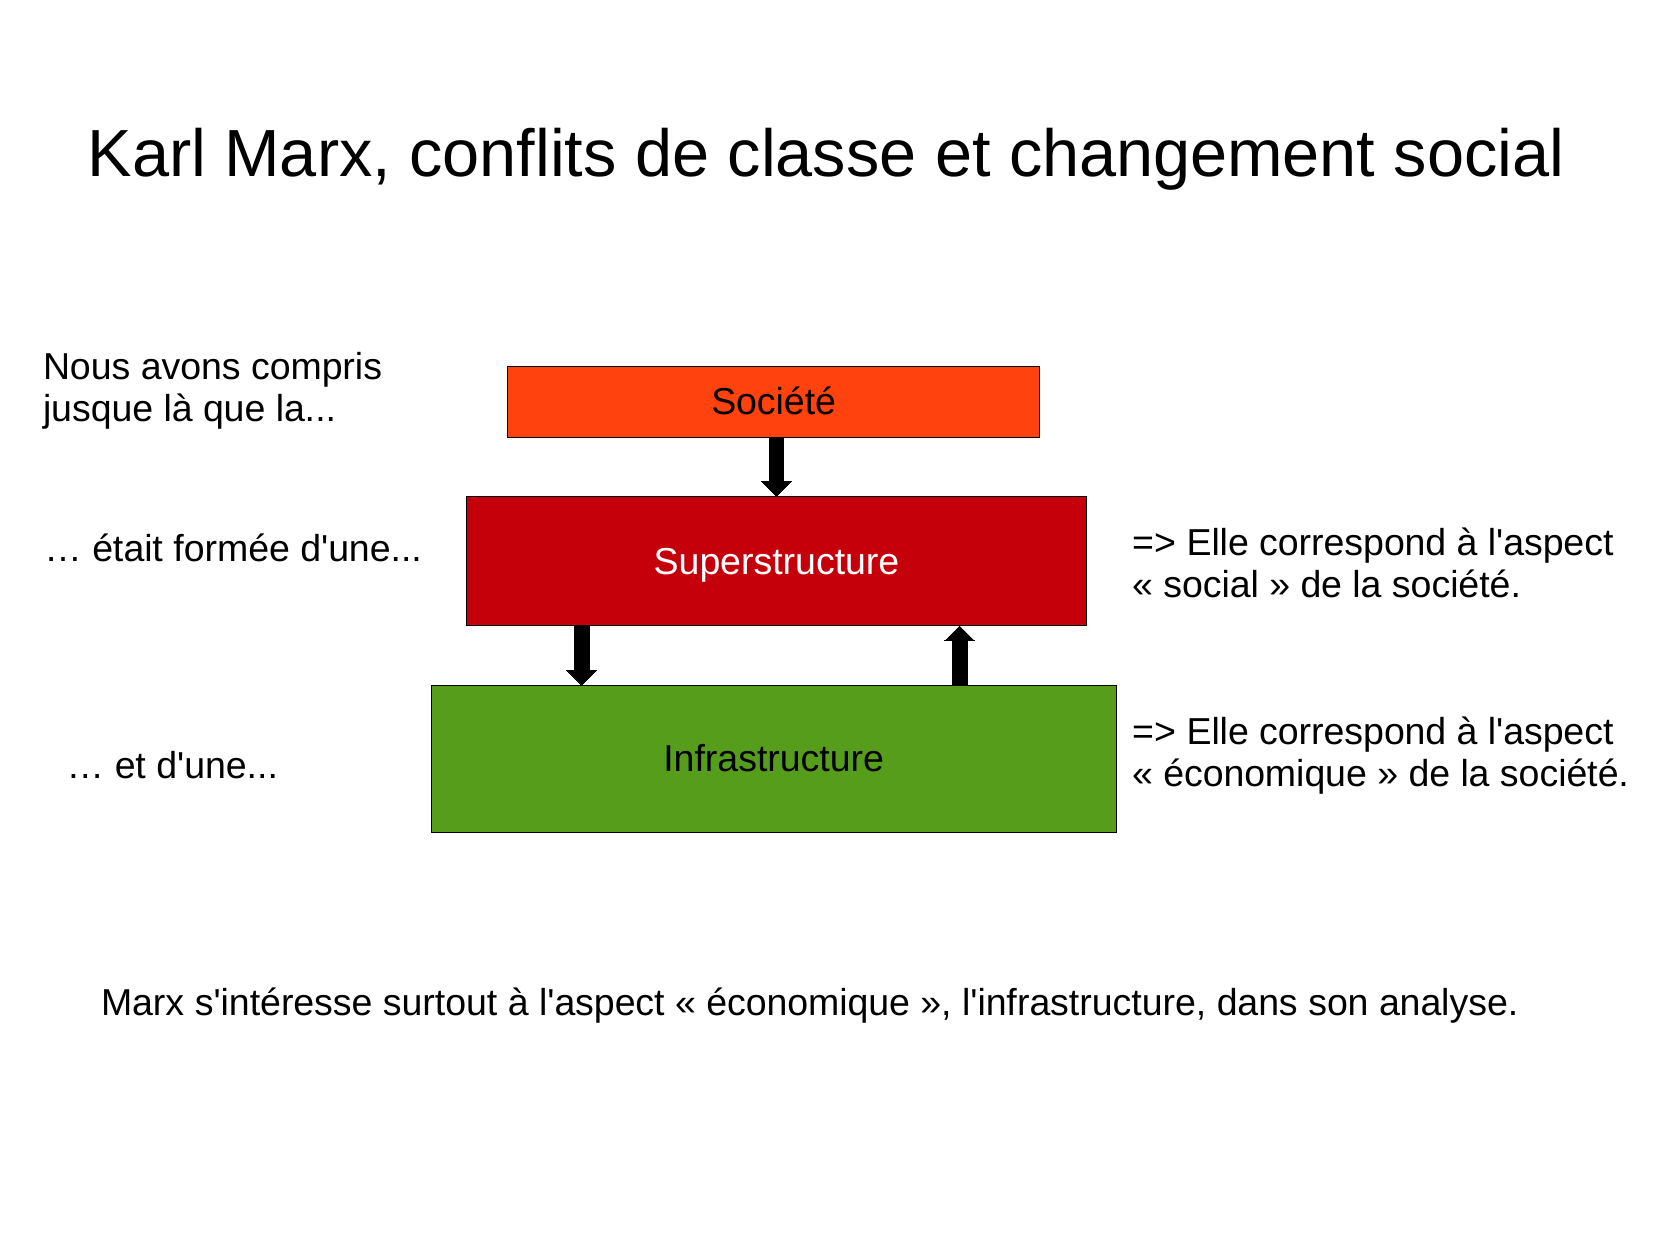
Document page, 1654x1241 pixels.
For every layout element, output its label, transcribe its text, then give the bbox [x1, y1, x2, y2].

text_box => Elle correspond à l'aspect « économique » de la société. [1117, 702, 1646, 802]
text_box Marx s'intéresse surtout à l'aspect « économique », l'infrastructure, dans son analyse. [86, 974, 1536, 1032]
text_box … était formée d'une... [29, 519, 443, 597]
text_box Société [507, 366, 1040, 438]
title Karl Marx, conflits de classe et changement social [82, 56, 1571, 250]
text_box [944, 625, 975, 686]
text_box Nous avons compris jusque là que la... [28, 338, 398, 438]
text_box Infrastructure [431, 685, 1117, 833]
text_box [566, 625, 597, 686]
text_box Superstructure [466, 496, 1087, 626]
text_box [761, 437, 792, 497]
text_box => Elle correspond à l'aspect « social » de la société. [1117, 513, 1630, 613]
text_box … et d'une... [51, 737, 454, 795]
